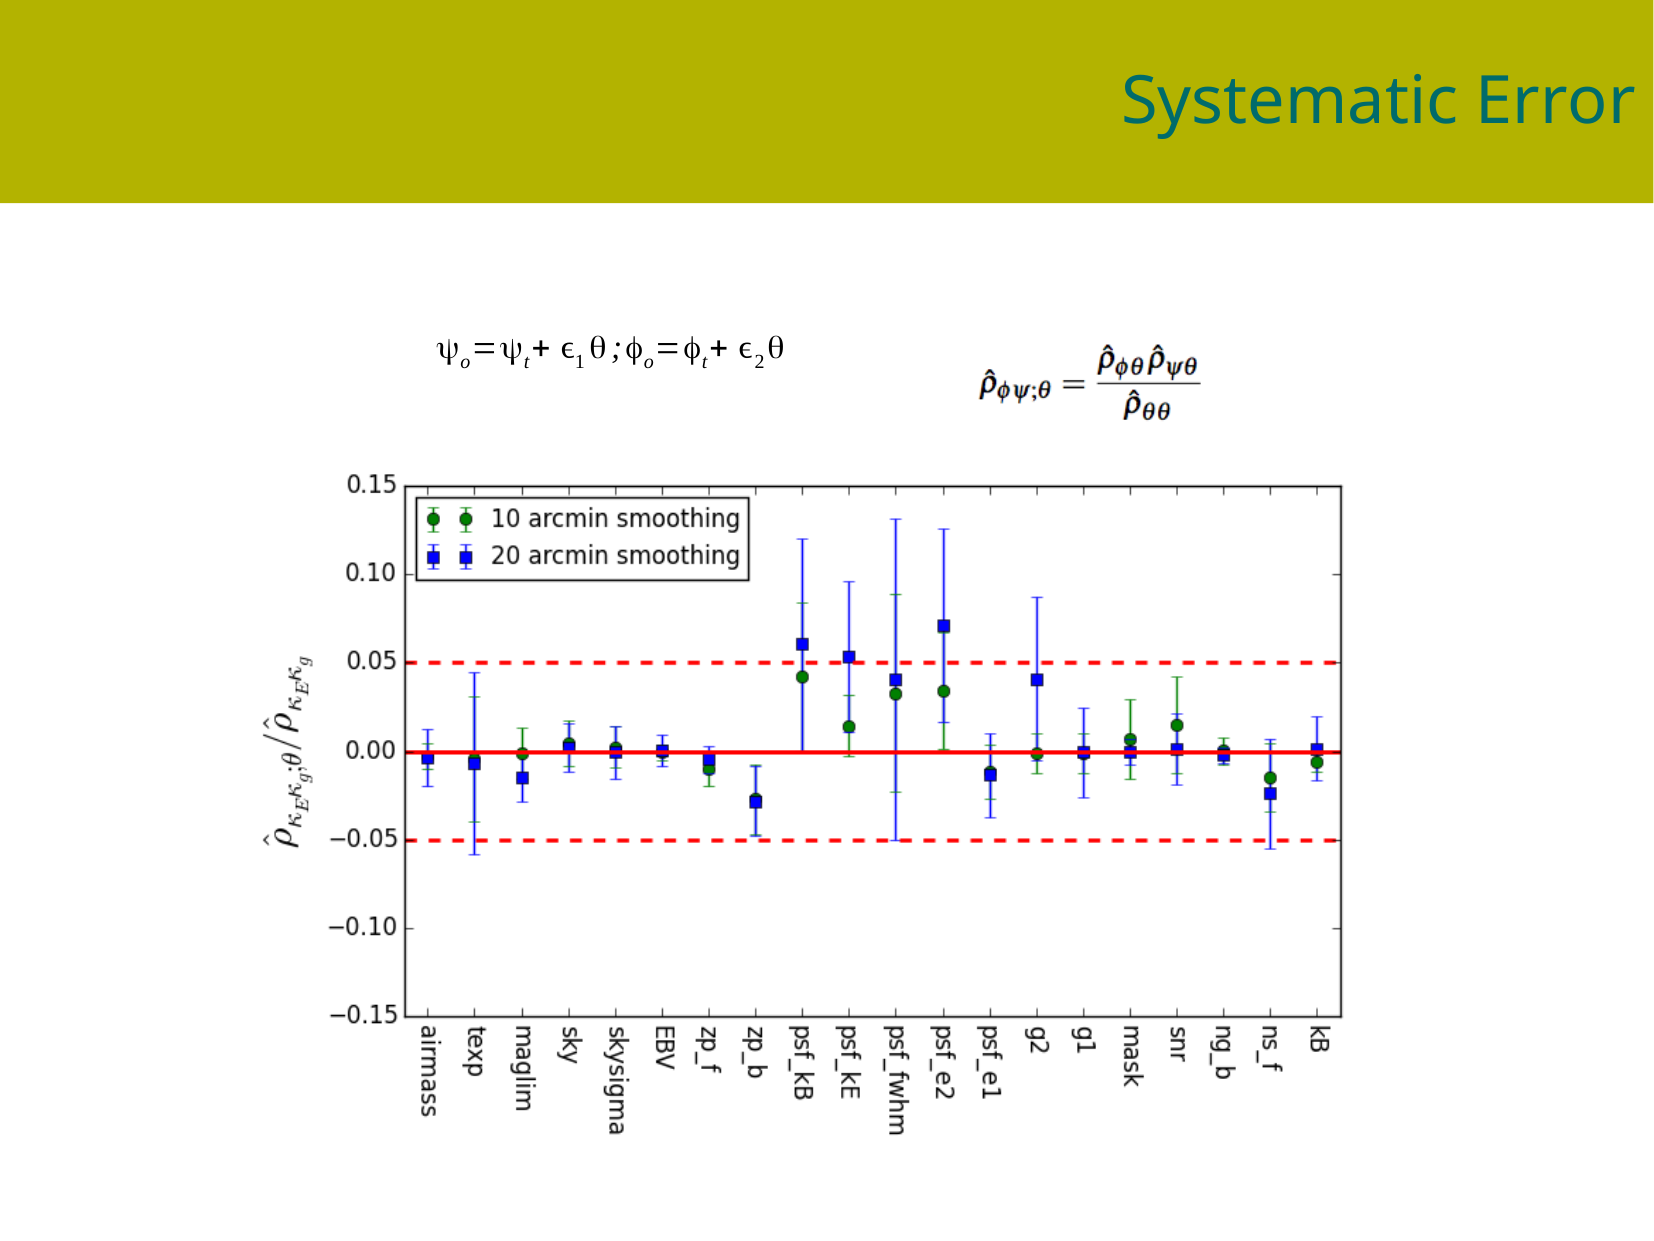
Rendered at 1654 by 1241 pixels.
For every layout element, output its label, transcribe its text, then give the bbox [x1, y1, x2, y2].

picture [235, 449, 1366, 1160]
title Systematic Error [0, 0, 1654, 204]
picture [958, 327, 1216, 436]
chart [427, 330, 793, 372]
